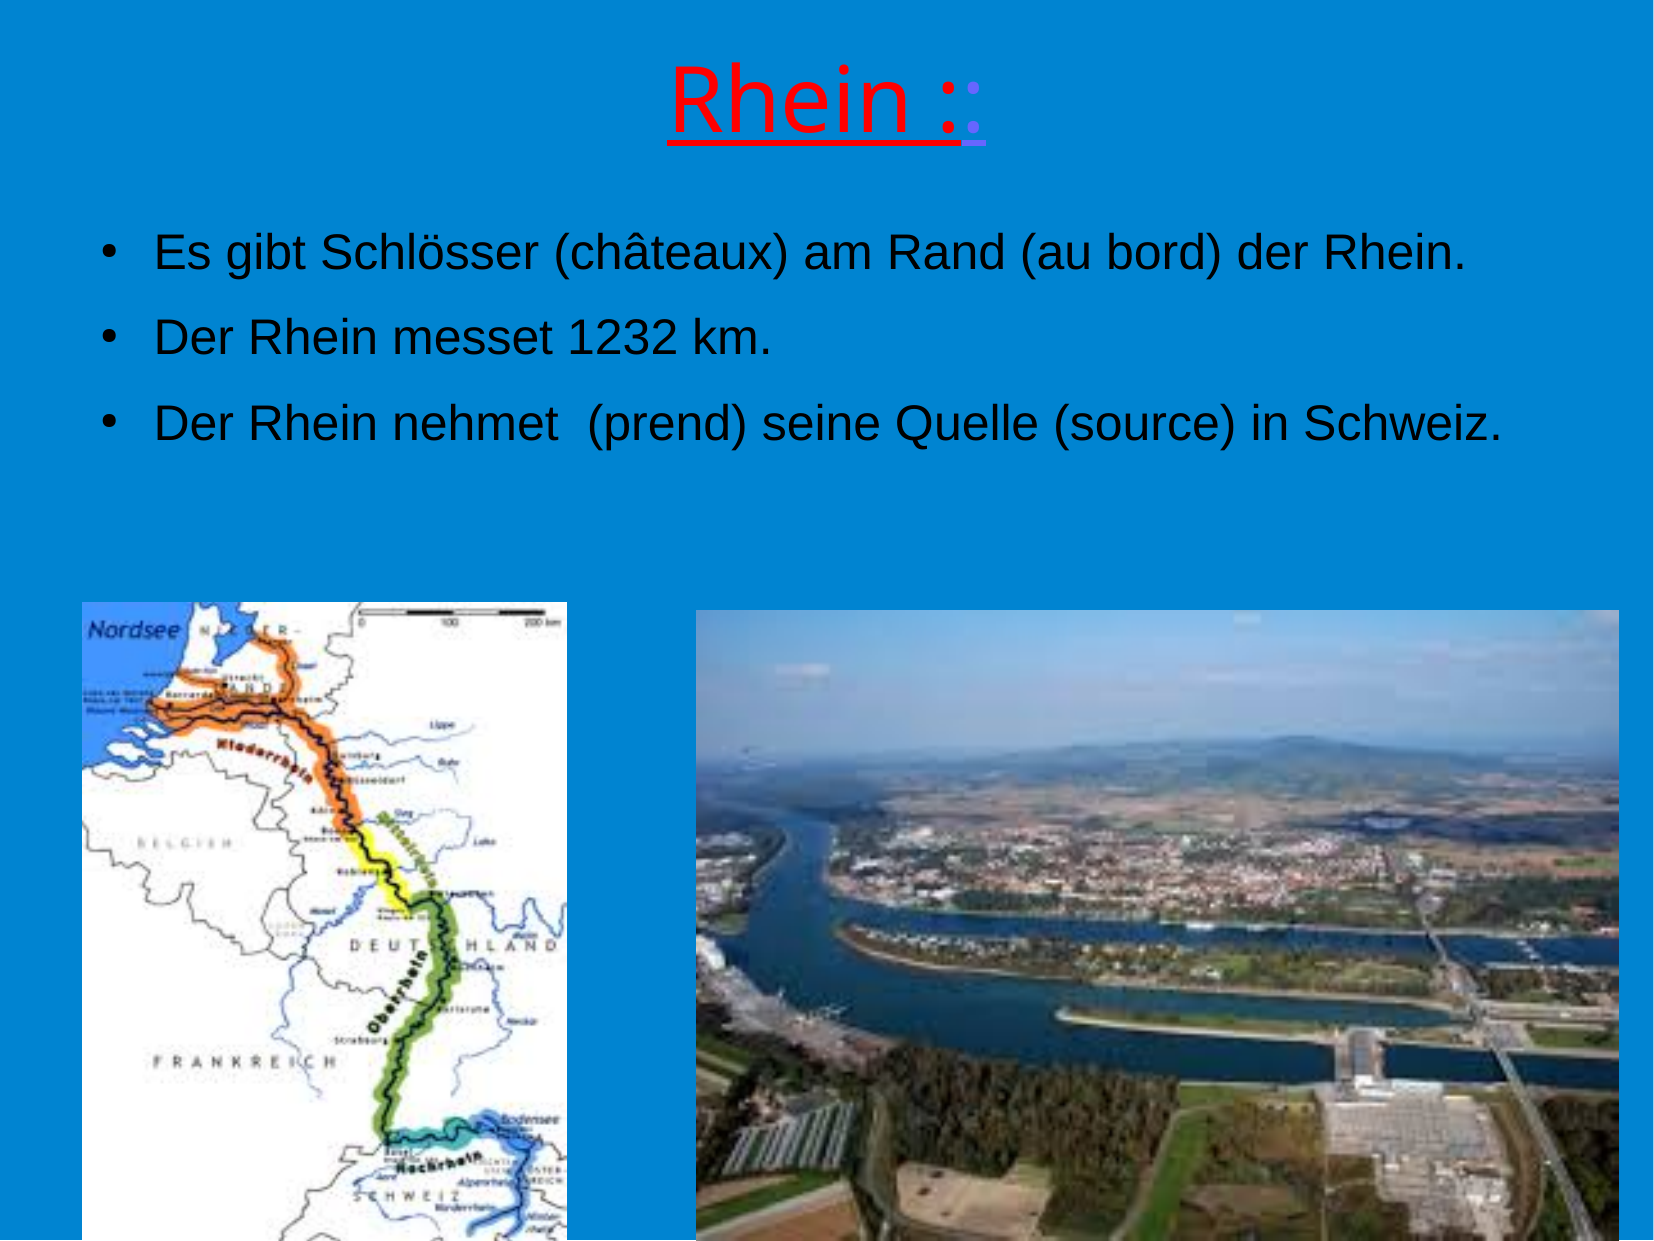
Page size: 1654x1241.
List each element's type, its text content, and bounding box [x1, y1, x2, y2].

list Es gibt Schlösser (châteaux) am Rand (au bord) der Rhein. Der Rhein messet 1232 km. Der Rhein nehmet (prend) seine Quelle (source) in Schweiz. [82, 224, 1571, 944]
title Rhein :: [82, 0, 1571, 201]
picture [82, 602, 567, 1241]
picture [696, 610, 1619, 1241]
